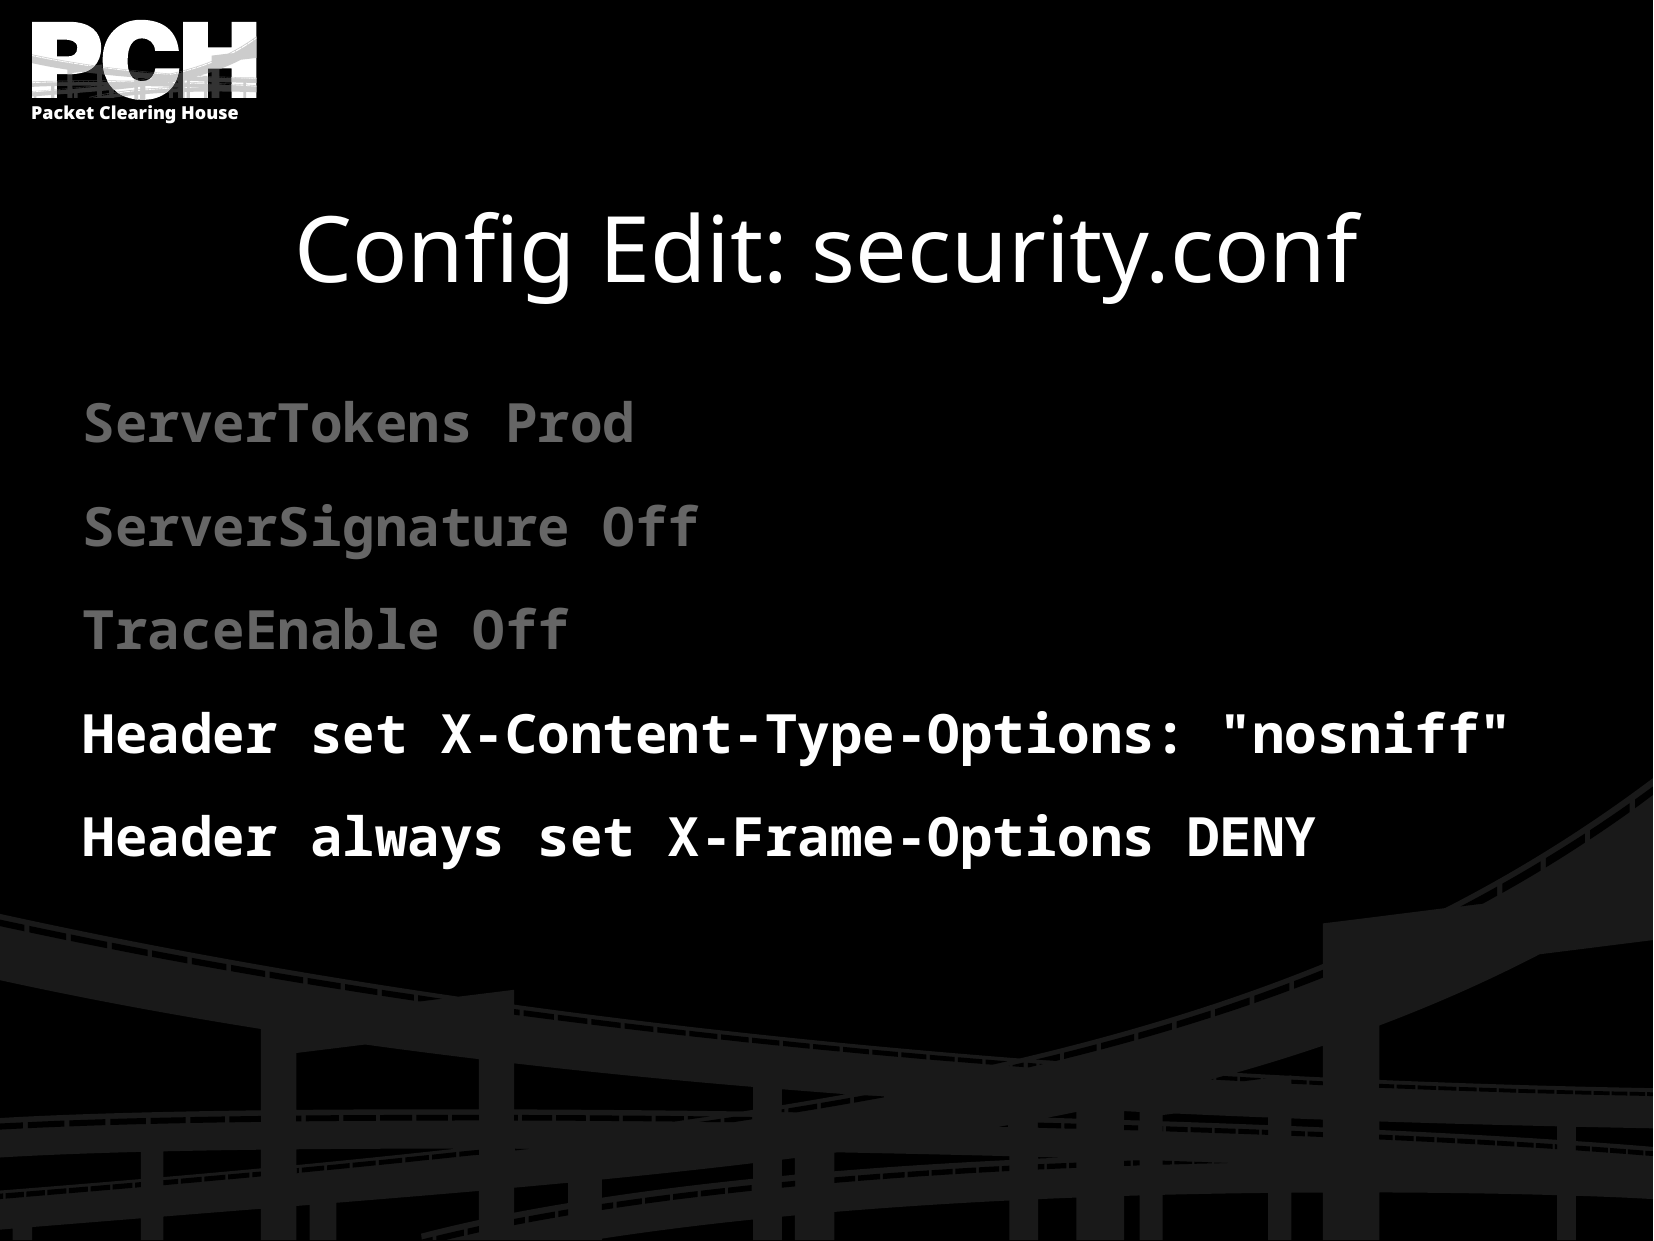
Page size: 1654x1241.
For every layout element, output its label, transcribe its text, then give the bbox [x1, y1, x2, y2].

list ServerTokens Prod ServerSignature Off TraceEnable Off Header set X-Content-Type-Options: "nosniff" Header always set X-Frame-Options DENY [82, 384, 1571, 1105]
title Config Edit: security.conf [0, 143, 1653, 352]
